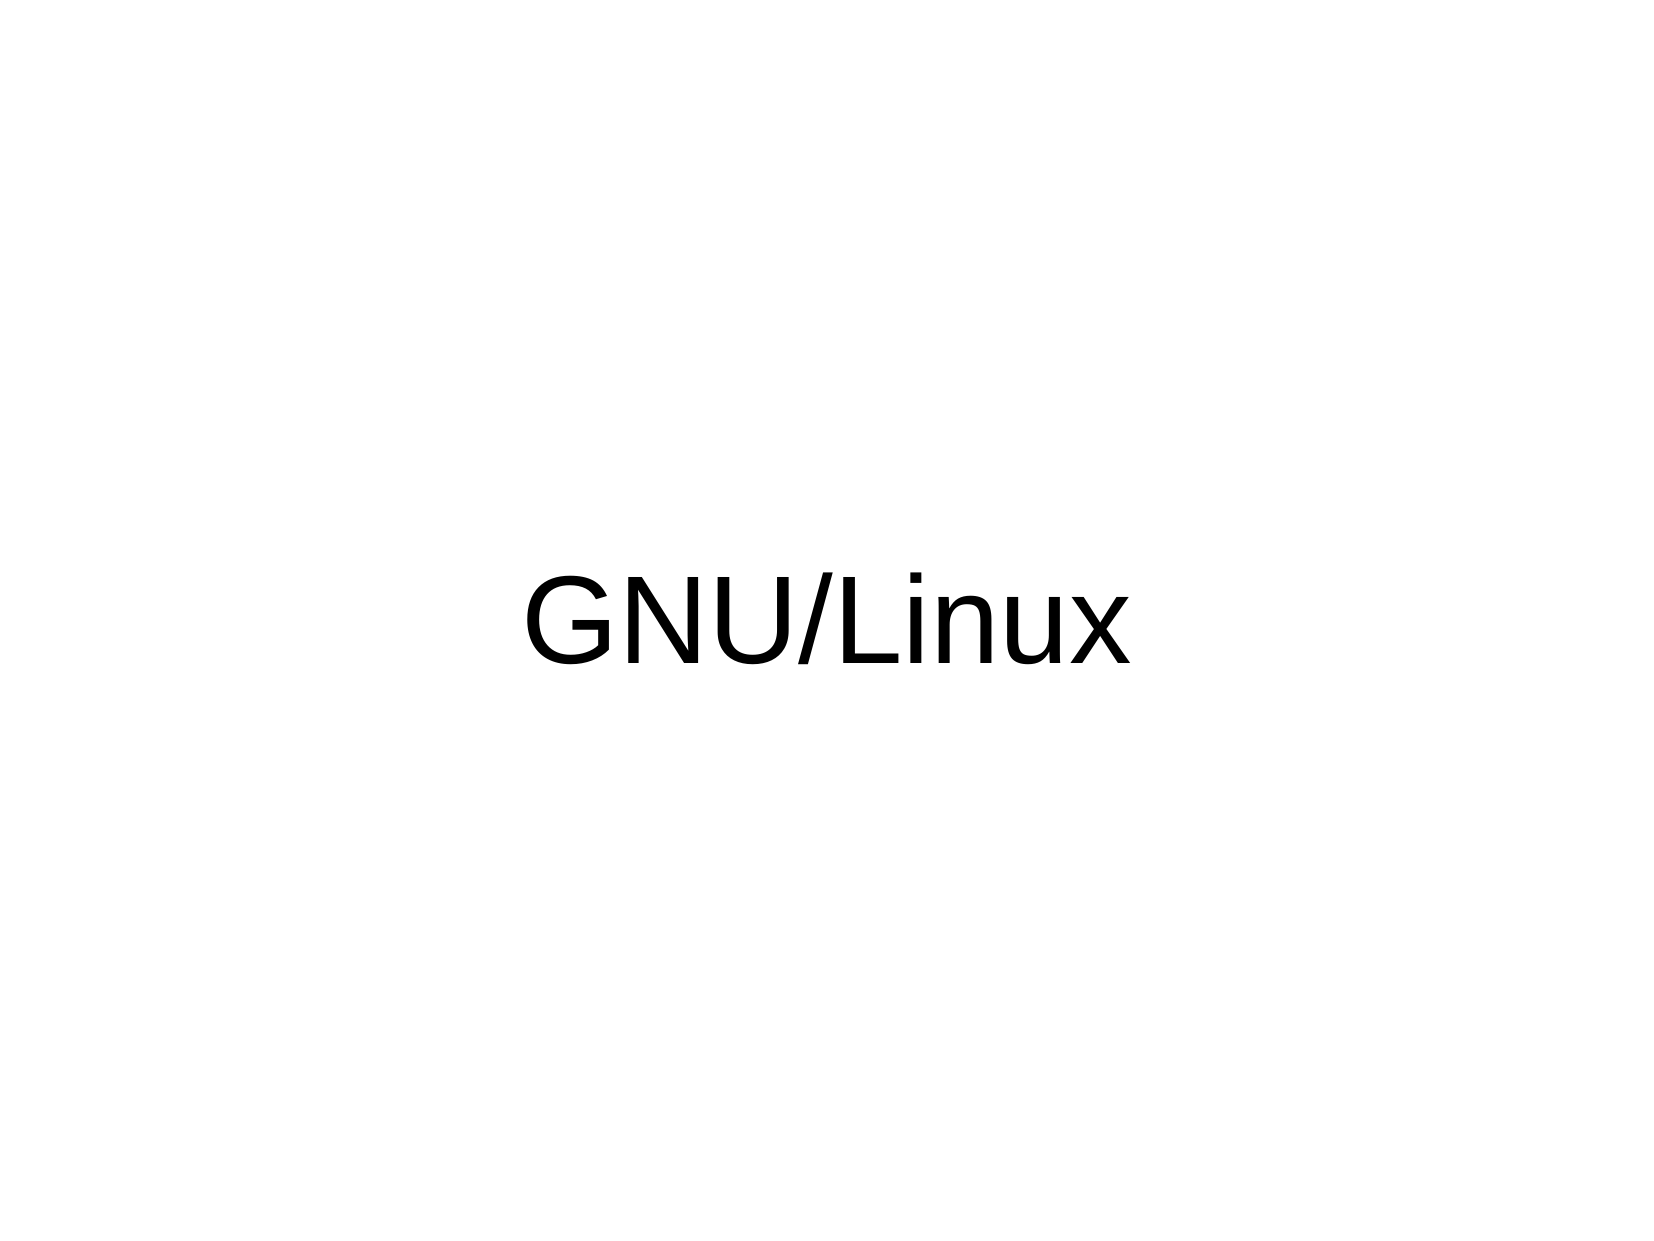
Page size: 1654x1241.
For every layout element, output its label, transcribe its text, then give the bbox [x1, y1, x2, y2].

subtitle GNU/Linux [0, 0, 1654, 1241]
